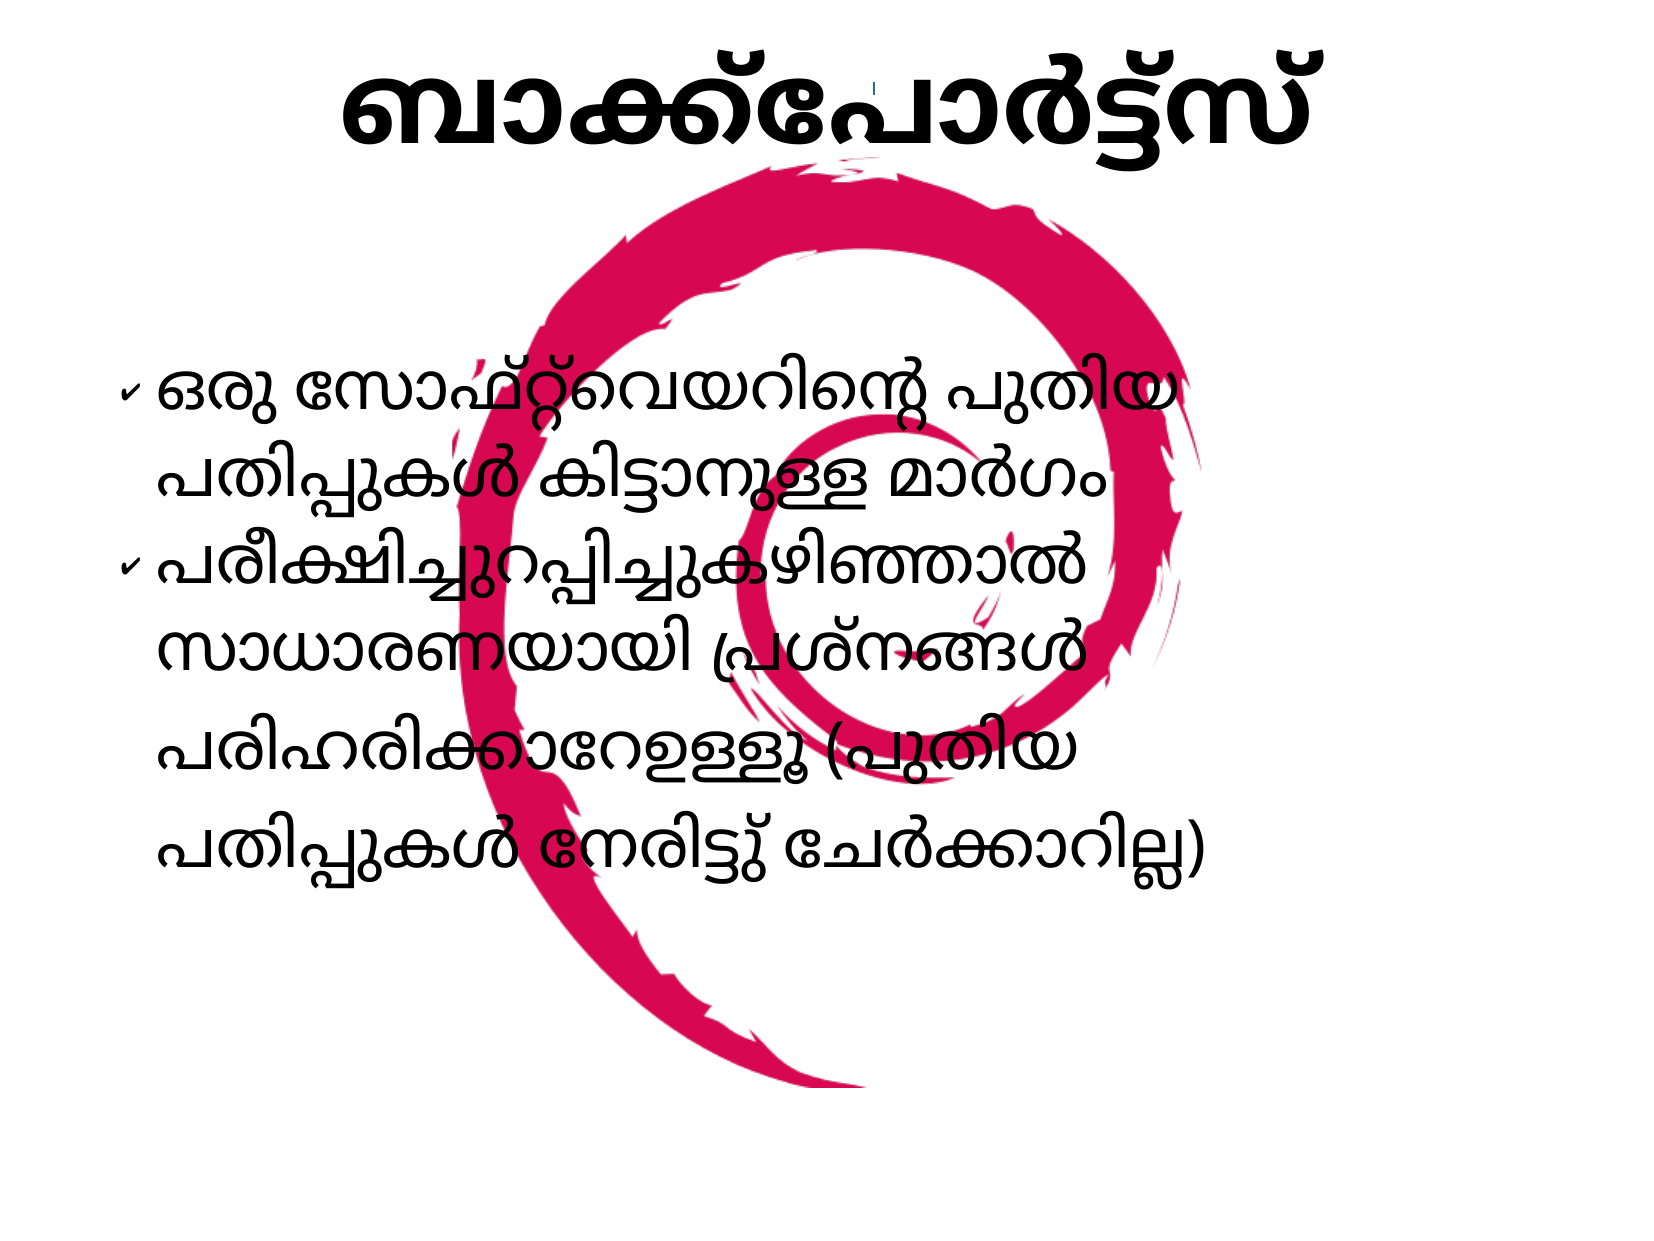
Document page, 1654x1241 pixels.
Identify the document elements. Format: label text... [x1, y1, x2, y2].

text_box ഒരു സോഫ്റ്റ്‌വെയറിന്റെ പുതിയ പതിപ്പുകള്‍ കിട്ടാനുള്ള മാര്‍ഗം പരീക്ഷിച്ചുറപ്പിച്ചുകഴിഞ്ഞാല്‍ സാധാരണയായി പ്രശ്നങ്ങള്‍ പരിഹരിക്കാറേഉള്ളൂ (പുതിയ പതിപ്പുകള്‍ നേരിട്ടു് ചേര്‍ക്കാറില്ല) [106, 342, 1465, 762]
picture [0, 157, 1654, 1088]
text_box ബാക്ക്പോര്‍ട്ട്സ് [94, 35, 1560, 331]
